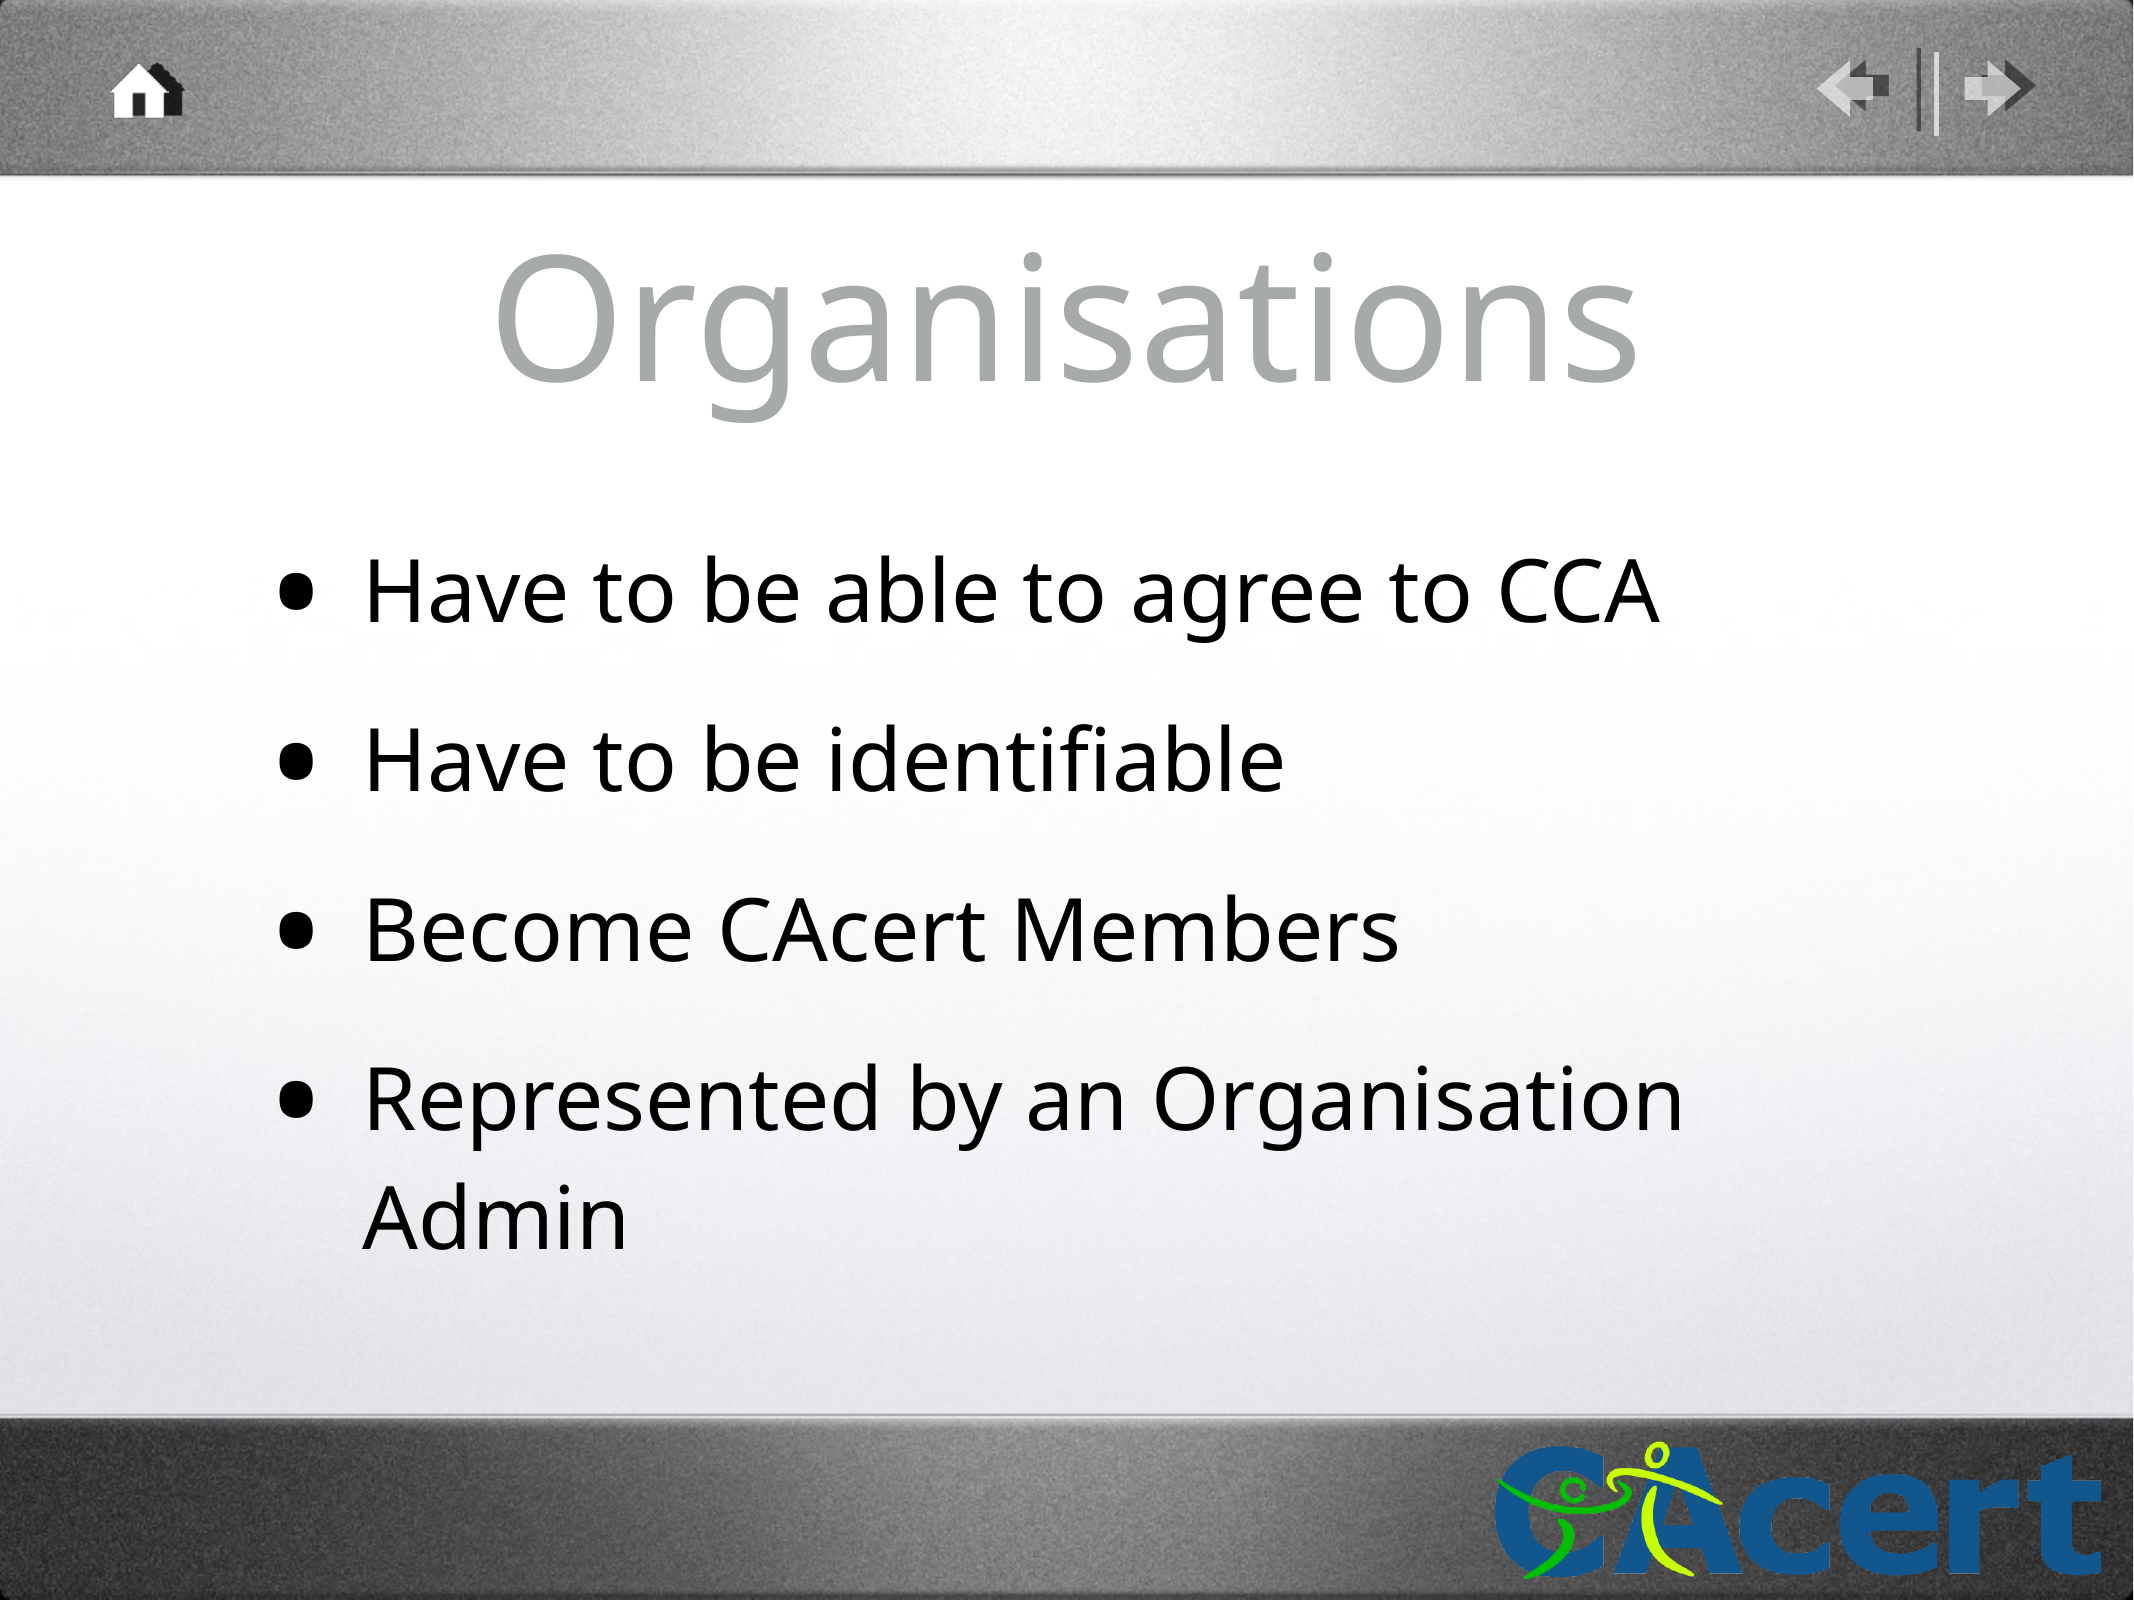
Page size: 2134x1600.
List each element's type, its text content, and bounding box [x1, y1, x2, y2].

title Organisations [208, 185, 1925, 433]
list Have to be able to agree to CCA Have to be identifiable Become CAcert Members Represented by an Organisation Admin [208, 433, 1925, 1371]
picture [0, 0, 2134, 1600]
